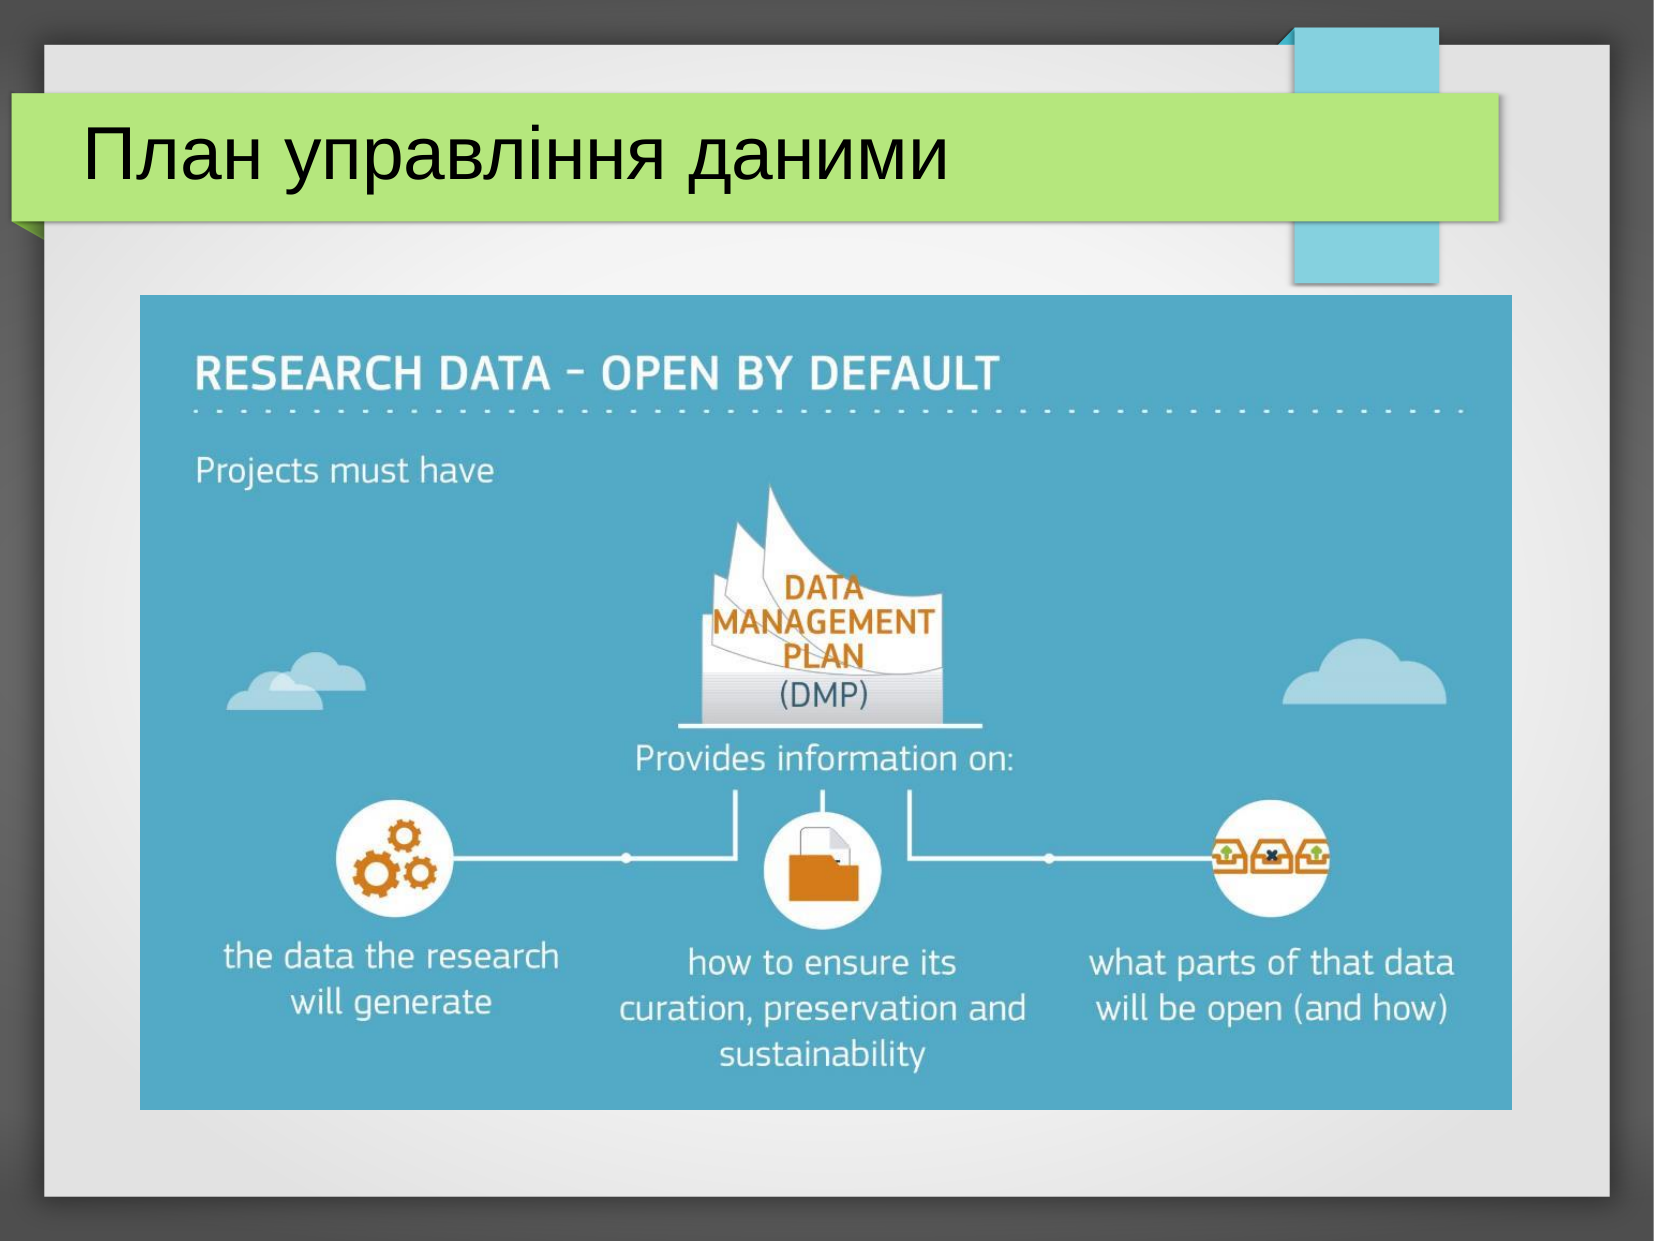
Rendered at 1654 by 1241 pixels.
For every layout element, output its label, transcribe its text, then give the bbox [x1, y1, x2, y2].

title План управління даними [82, 94, 1264, 213]
picture [0, 0, 1654, 1241]
